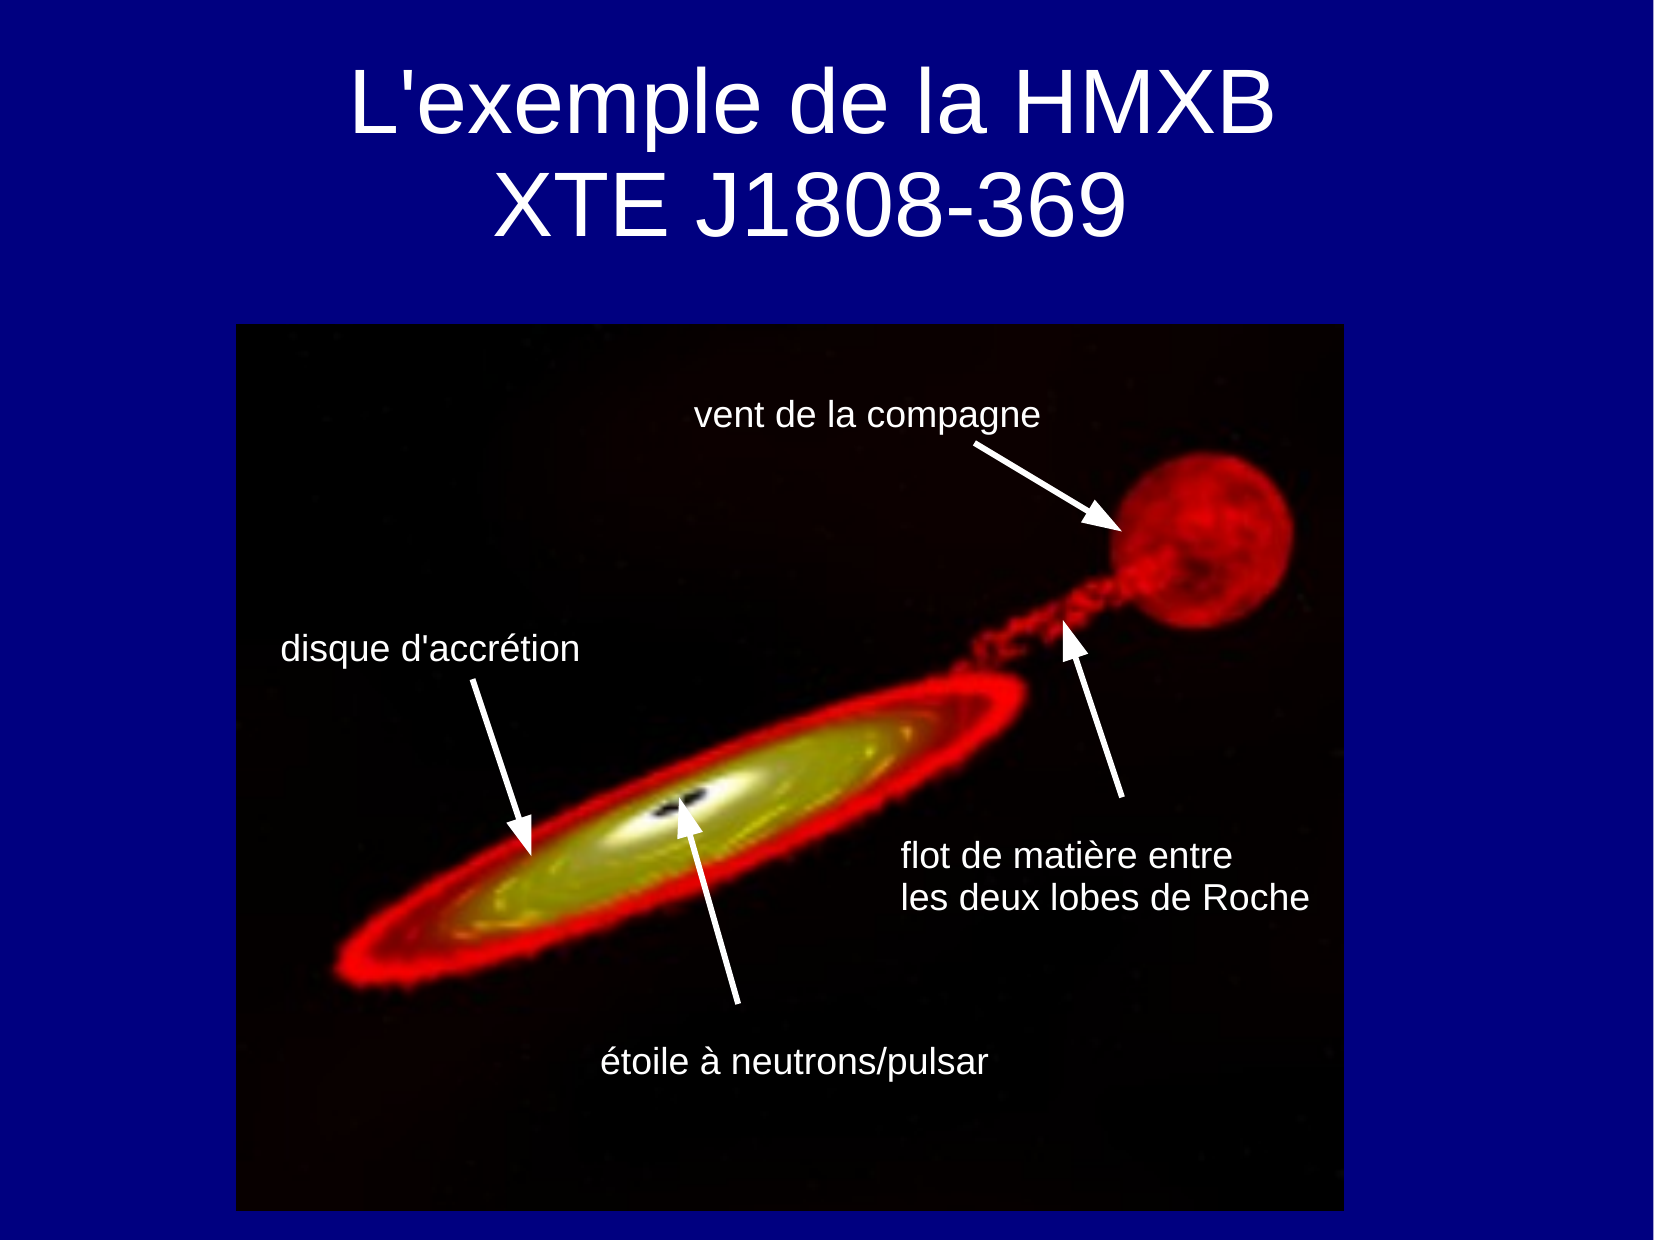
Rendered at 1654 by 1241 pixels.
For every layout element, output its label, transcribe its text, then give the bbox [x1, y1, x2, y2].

text_box étoile à neutrons/pulsar [585, 1033, 1004, 1091]
title L'exemple de la HMXB XTE J1808-369 [82, 49, 1571, 257]
text_box disque d'accrétion [265, 620, 596, 677]
text_box flot de matière entre les deux lobes de Roche [885, 826, 1325, 926]
picture [236, 324, 1344, 1211]
text_box vent de la compagne [679, 386, 1057, 443]
